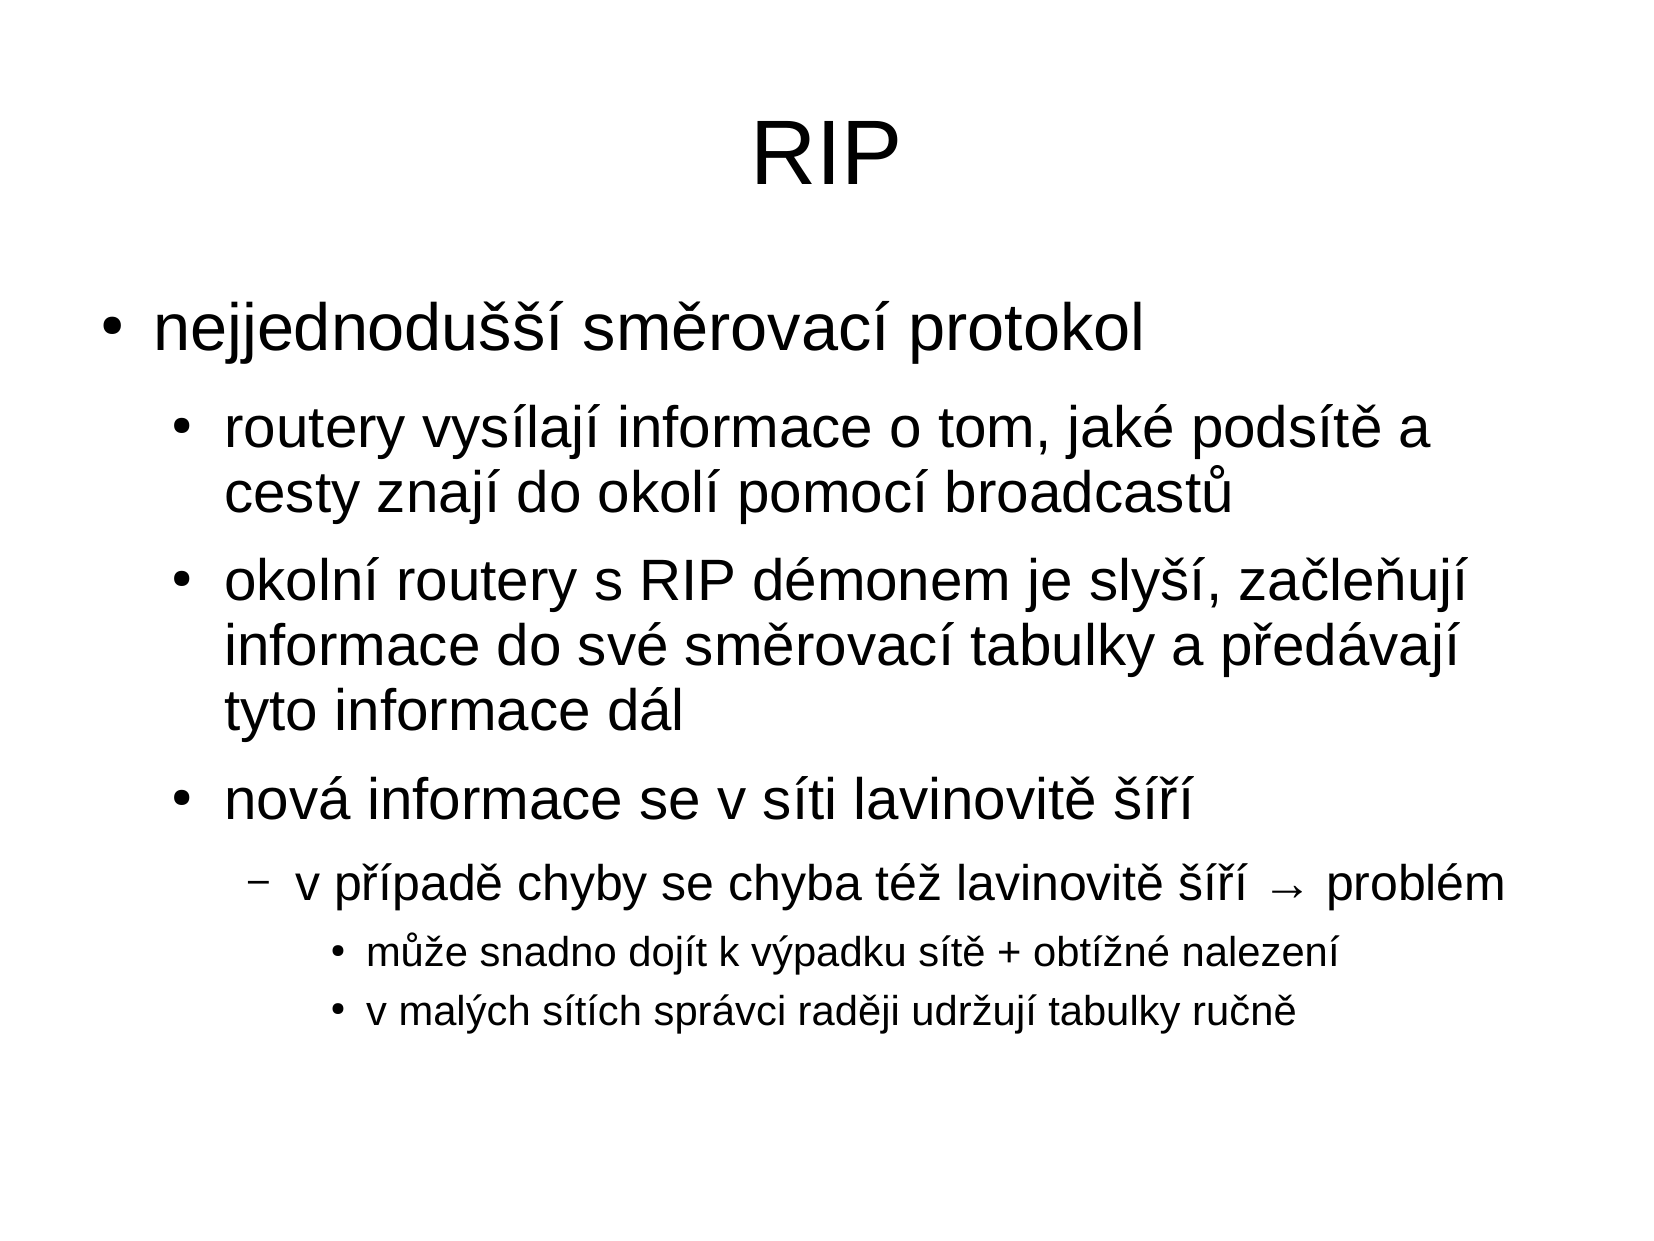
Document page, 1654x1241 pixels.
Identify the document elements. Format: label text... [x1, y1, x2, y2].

title RIP [82, 49, 1571, 257]
list nejjednodušší směrovací protokol routery vysílají informace o tom, jaké podsítě a cesty znají do okolí pomocí broadcastů okolní routery s RIP démonem je slyší, začleňují informace do své směrovací tabulky a předávají tyto informace dál nová informace se v síti lavinovitě šíří v případě chyby se chyba též lavinovitě šíří → problém může snadno dojít k výpadku sítě + obtížné nalezení v malých sítích správci raději udržují tabulky ručně [82, 290, 1571, 1152]
